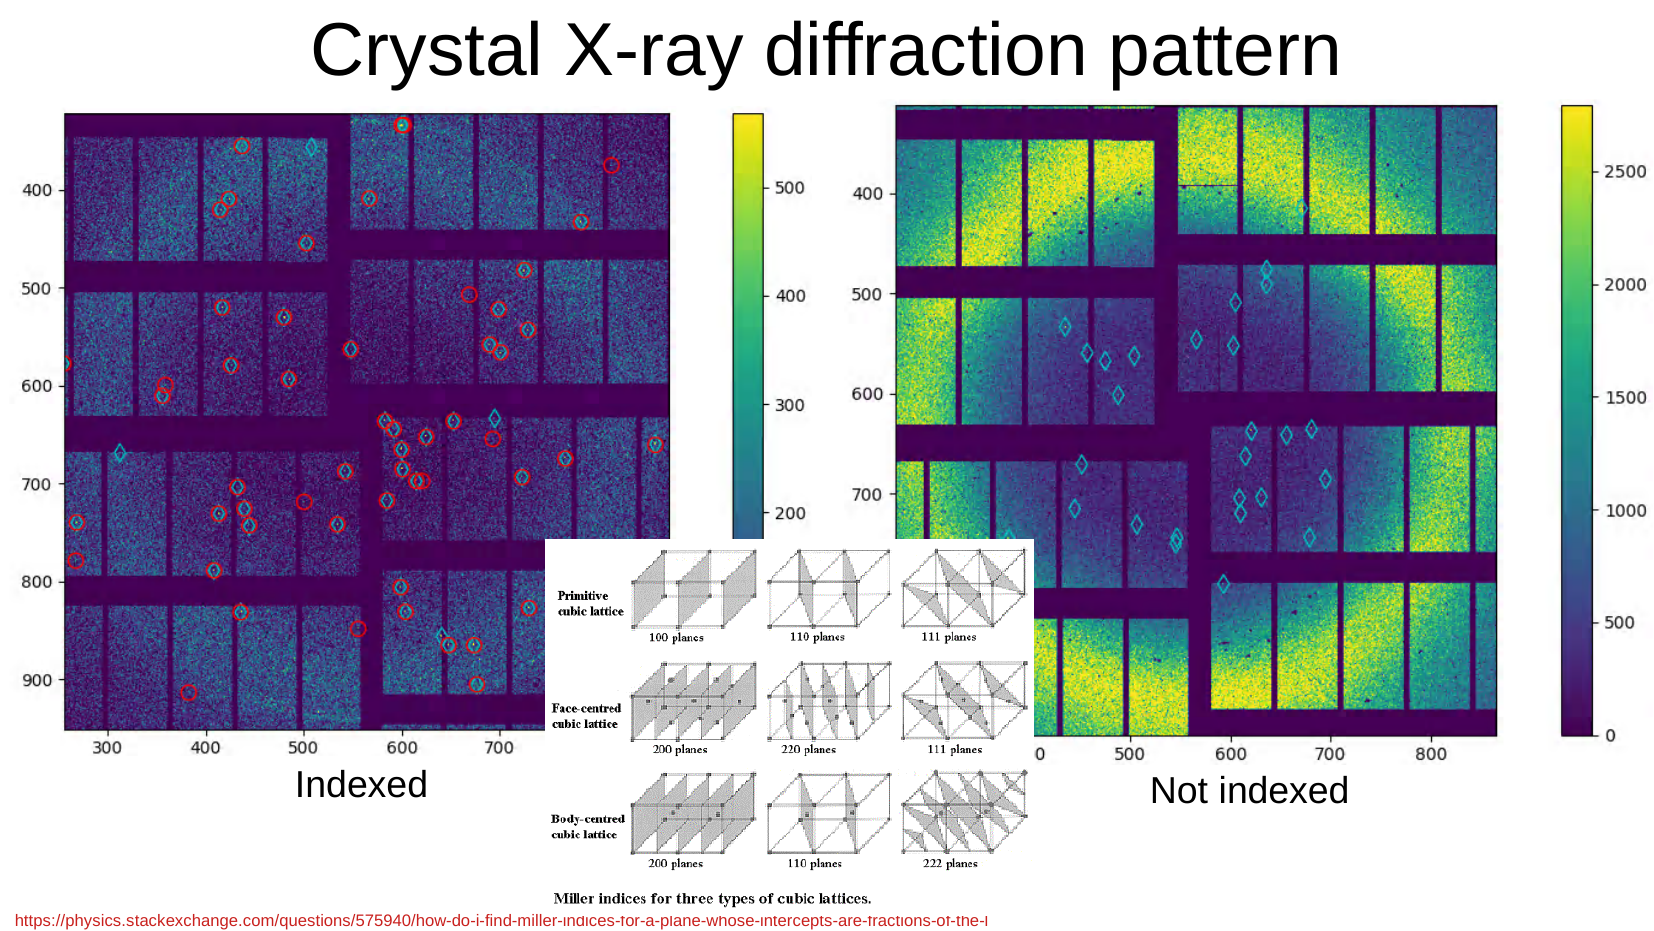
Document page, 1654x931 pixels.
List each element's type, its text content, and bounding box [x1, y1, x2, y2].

picture [9, 99, 1654, 916]
text_box https://physics.stackexchange.com/questions/575940/how-do-i-find-miller-indices-for-a-plane-whose-intercepts-are-fractions-of-the-l [0, 903, 1089, 931]
text_box Not indexed [1135, 761, 1365, 819]
text_box Indexed [280, 755, 443, 813]
title Crystal X-ray diffraction pattern [82, 0, 1571, 128]
